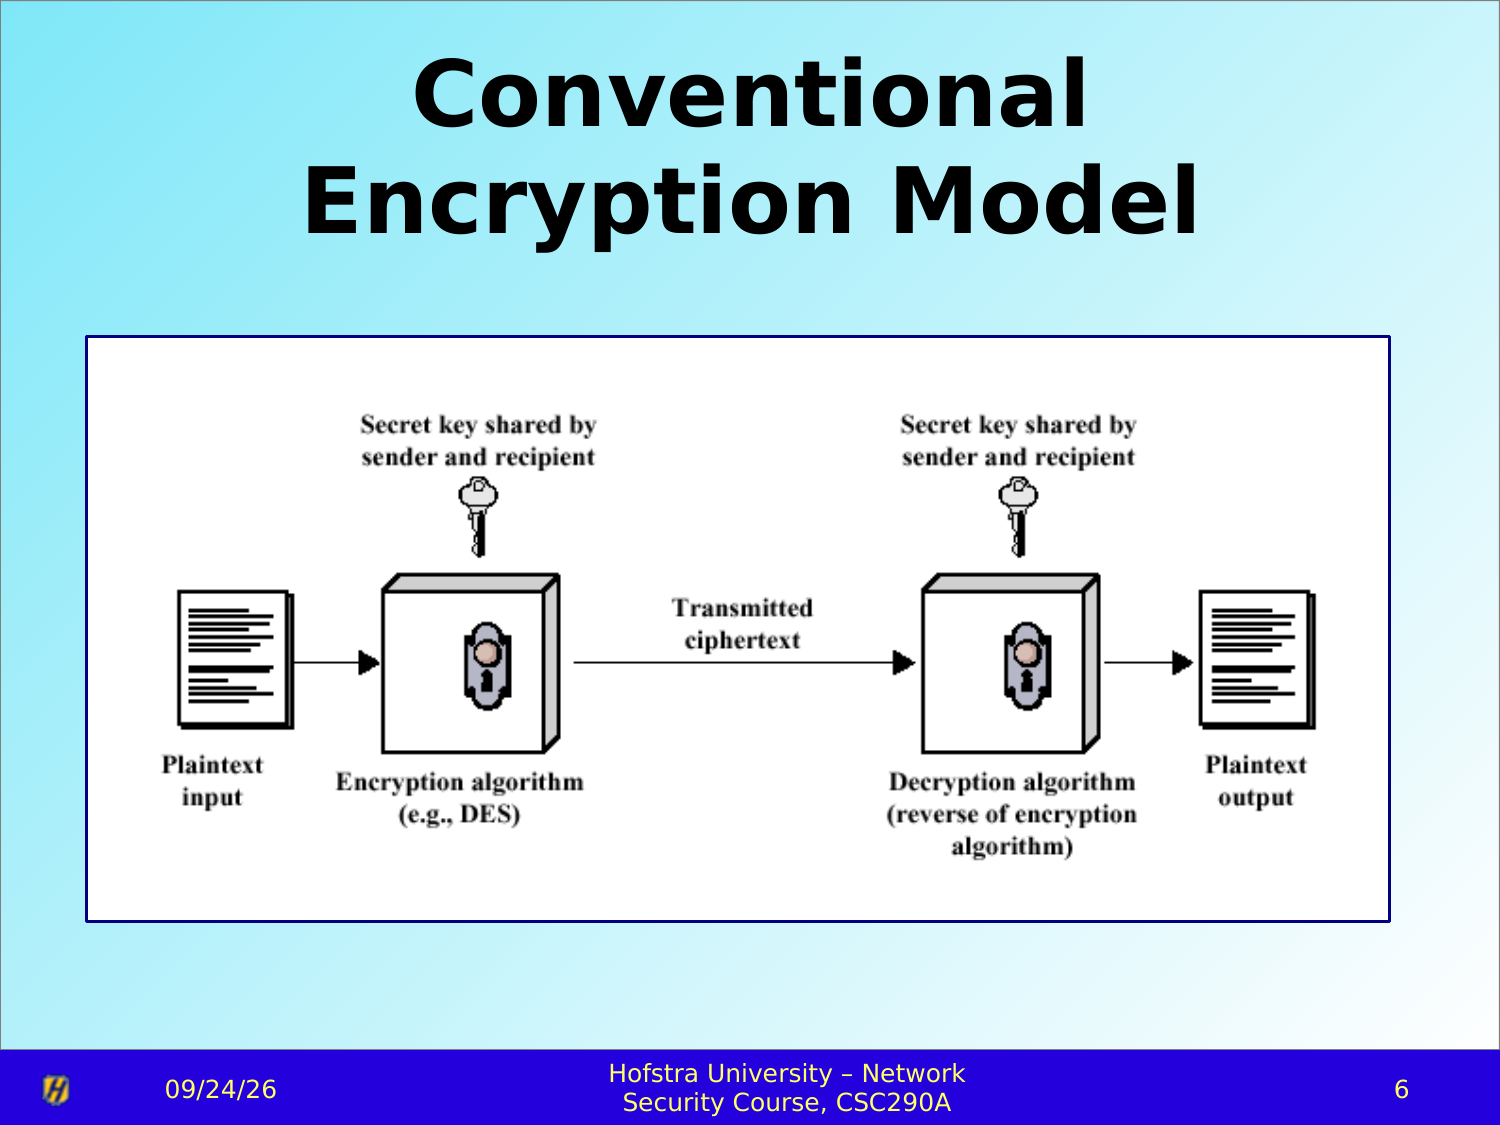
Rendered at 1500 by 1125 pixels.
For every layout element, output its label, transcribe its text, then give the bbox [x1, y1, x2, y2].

title Conventional Encryption Model [112, 33, 1391, 263]
picture [37, 1072, 76, 1110]
picture [87, 337, 1388, 921]
